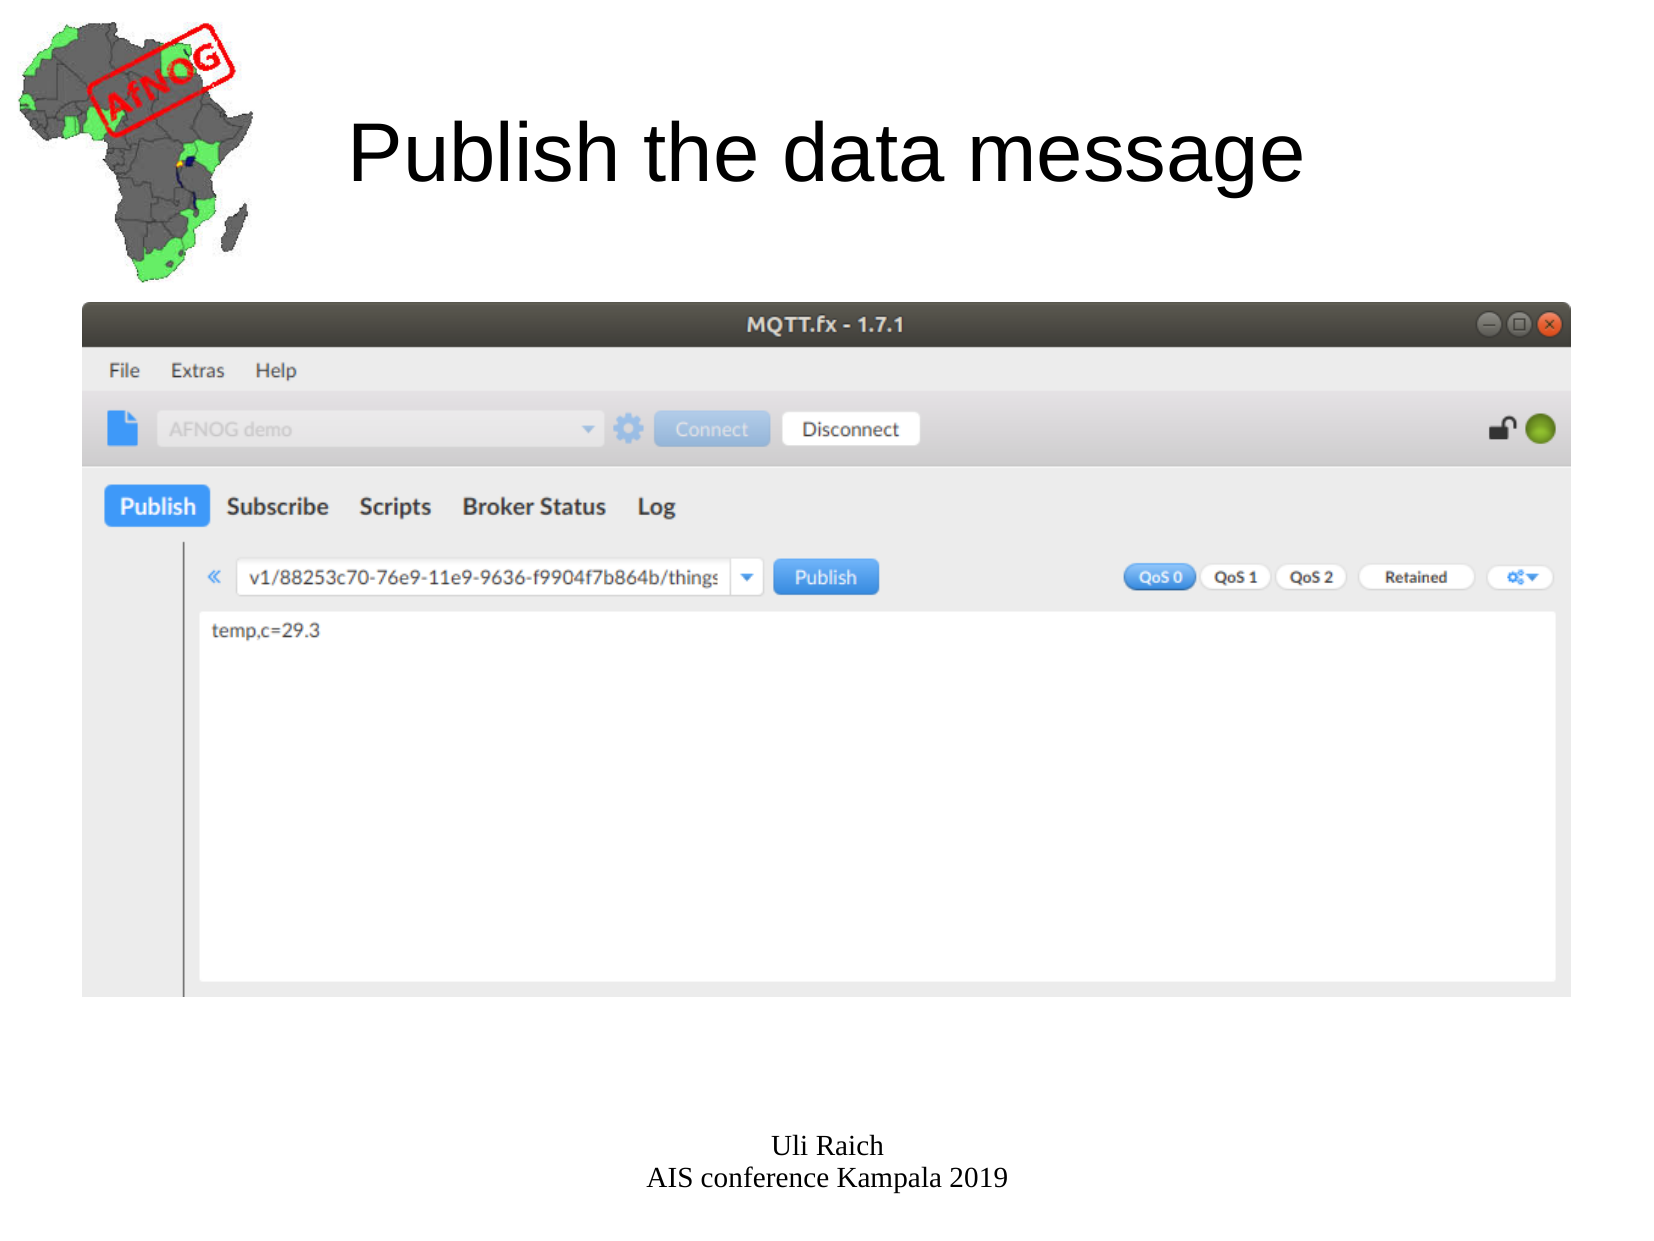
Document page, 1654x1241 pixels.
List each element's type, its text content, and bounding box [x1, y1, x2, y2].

picture [9, 0, 259, 291]
picture [82, 302, 1571, 997]
title Publish the data message [82, 49, 1571, 257]
